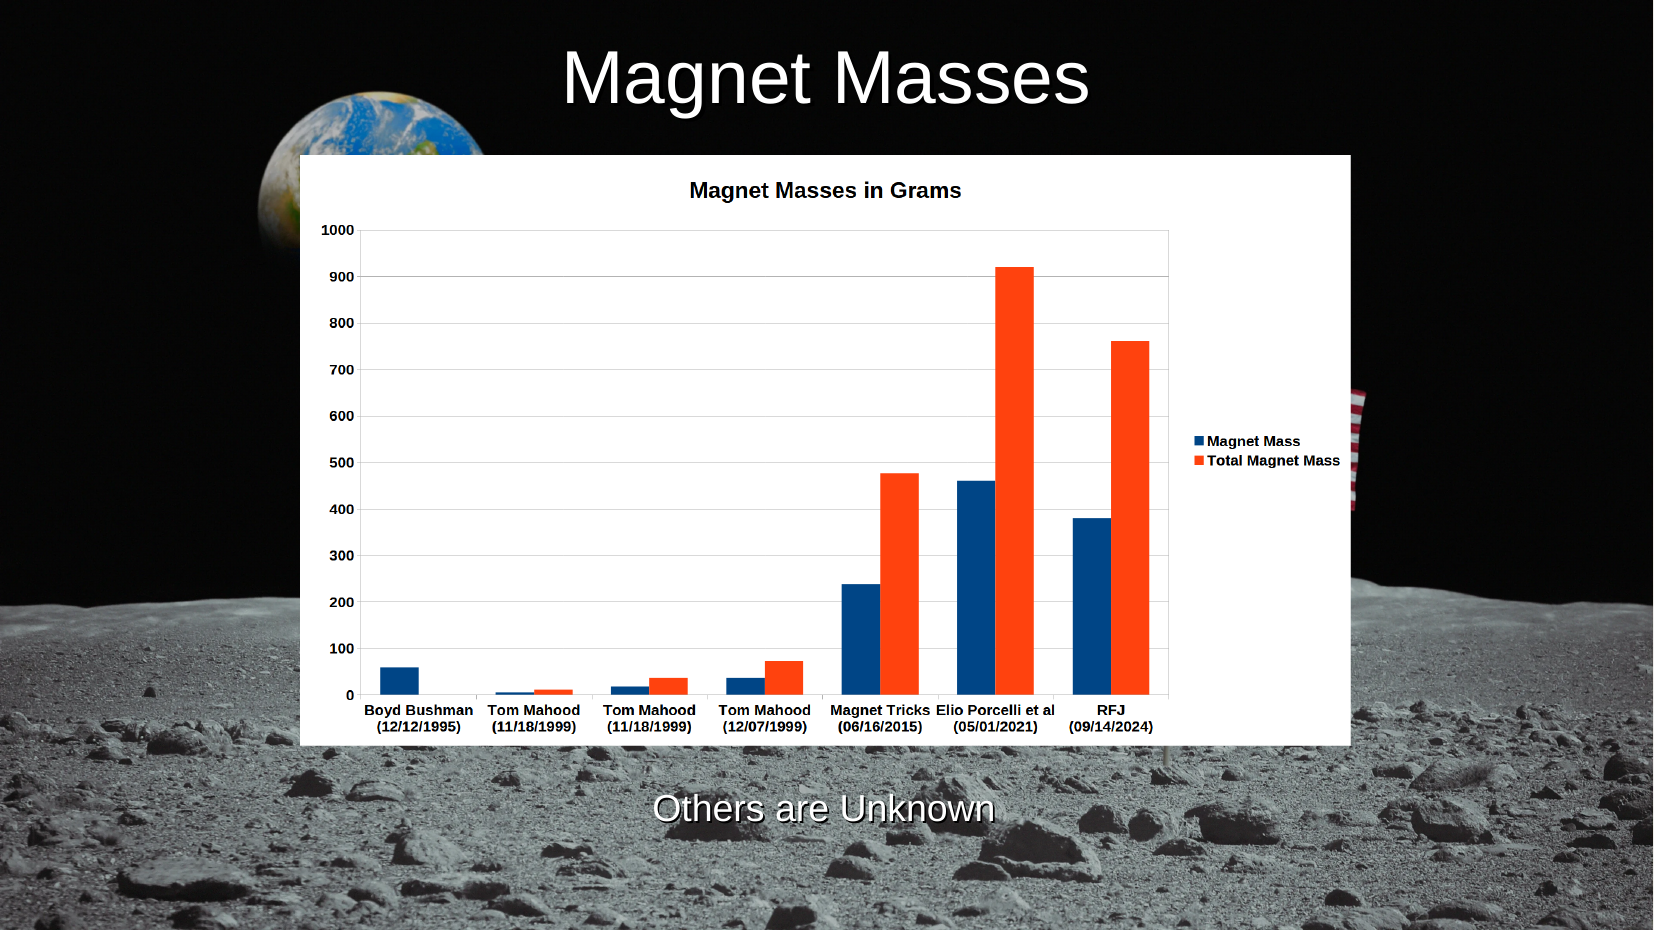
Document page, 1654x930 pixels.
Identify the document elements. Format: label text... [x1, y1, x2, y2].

title Magnet Masses [82, 0, 1571, 156]
picture [0, 0, 1654, 930]
text_box Others are Unknown [637, 780, 1613, 930]
